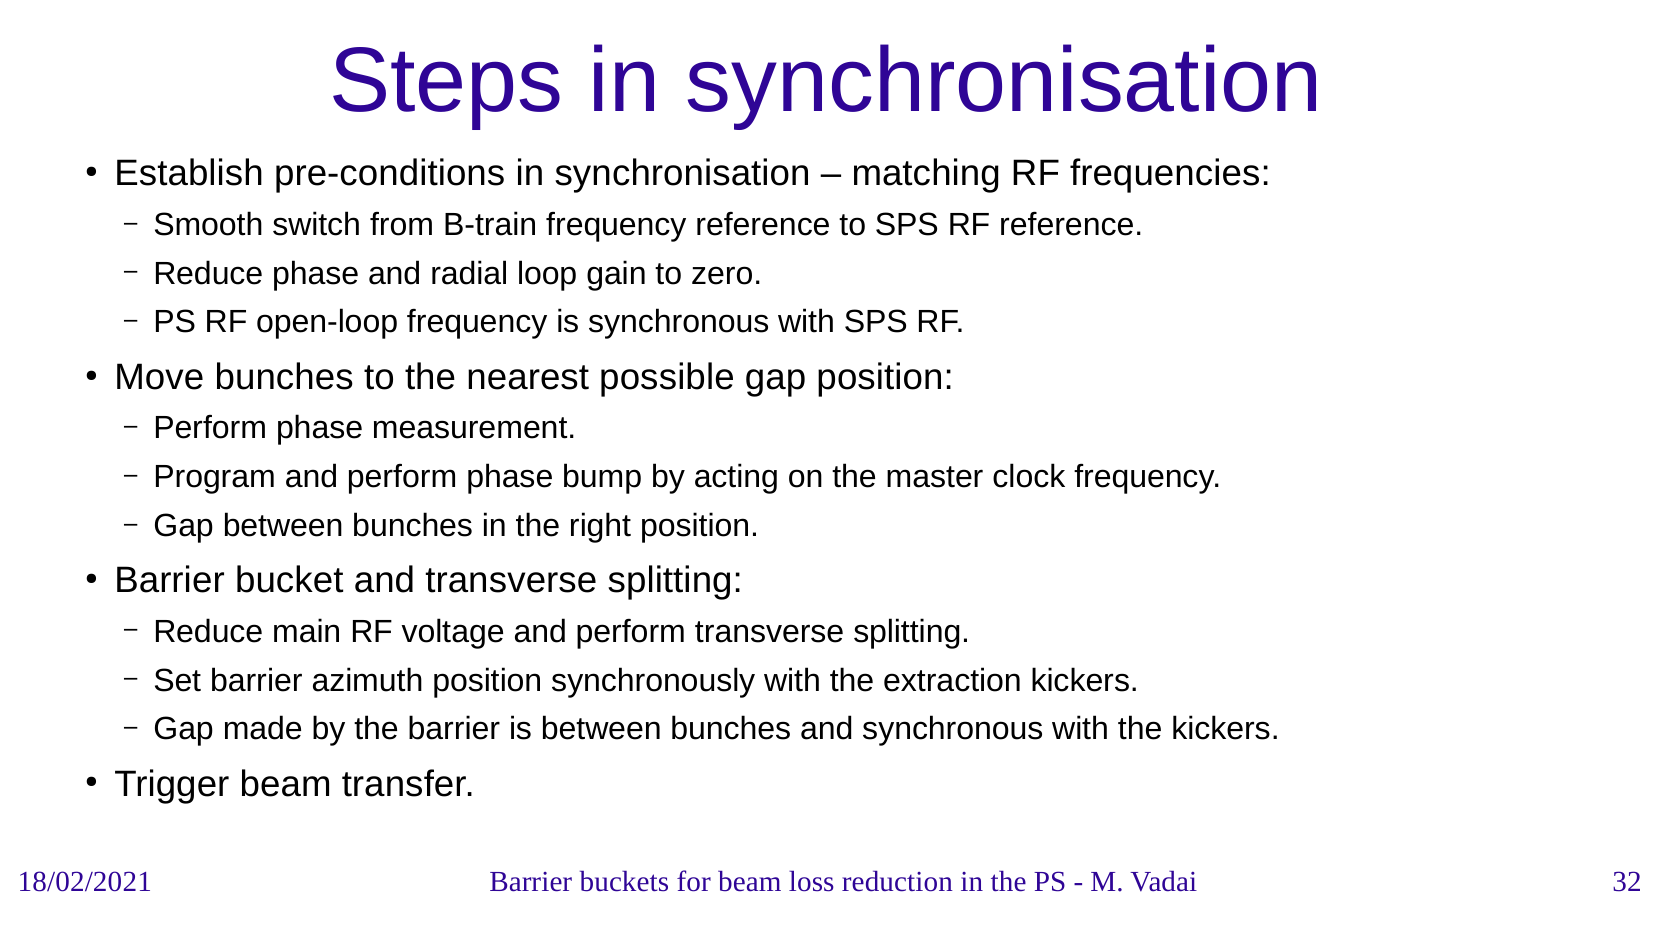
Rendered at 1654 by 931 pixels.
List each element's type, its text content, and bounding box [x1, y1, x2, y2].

list Establish pre-conditions in synchronisation – matching RF frequencies: Smooth switch from B-train frequency reference to SPS RF reference. Reduce phase and radial loop gain to zero. PS RF open-loop frequency is synchronous with SPS RF. Move bunches to the nearest possible gap position: Perform phase measurement. Program and perform phase bump by acting on the master clock frequency. Gap between bunches in the right position. Barrier bucket and transverse splitting: Reduce main RF voltage and perform transverse splitting. Set barrier azimuth position synchronously with the extraction kickers. Gap made by the barrier is between bunches and synchronous with the kickers. Trigger beam transfer. [75, 152, 1611, 811]
title Steps in synchronisation [82, 1, 1571, 152]
